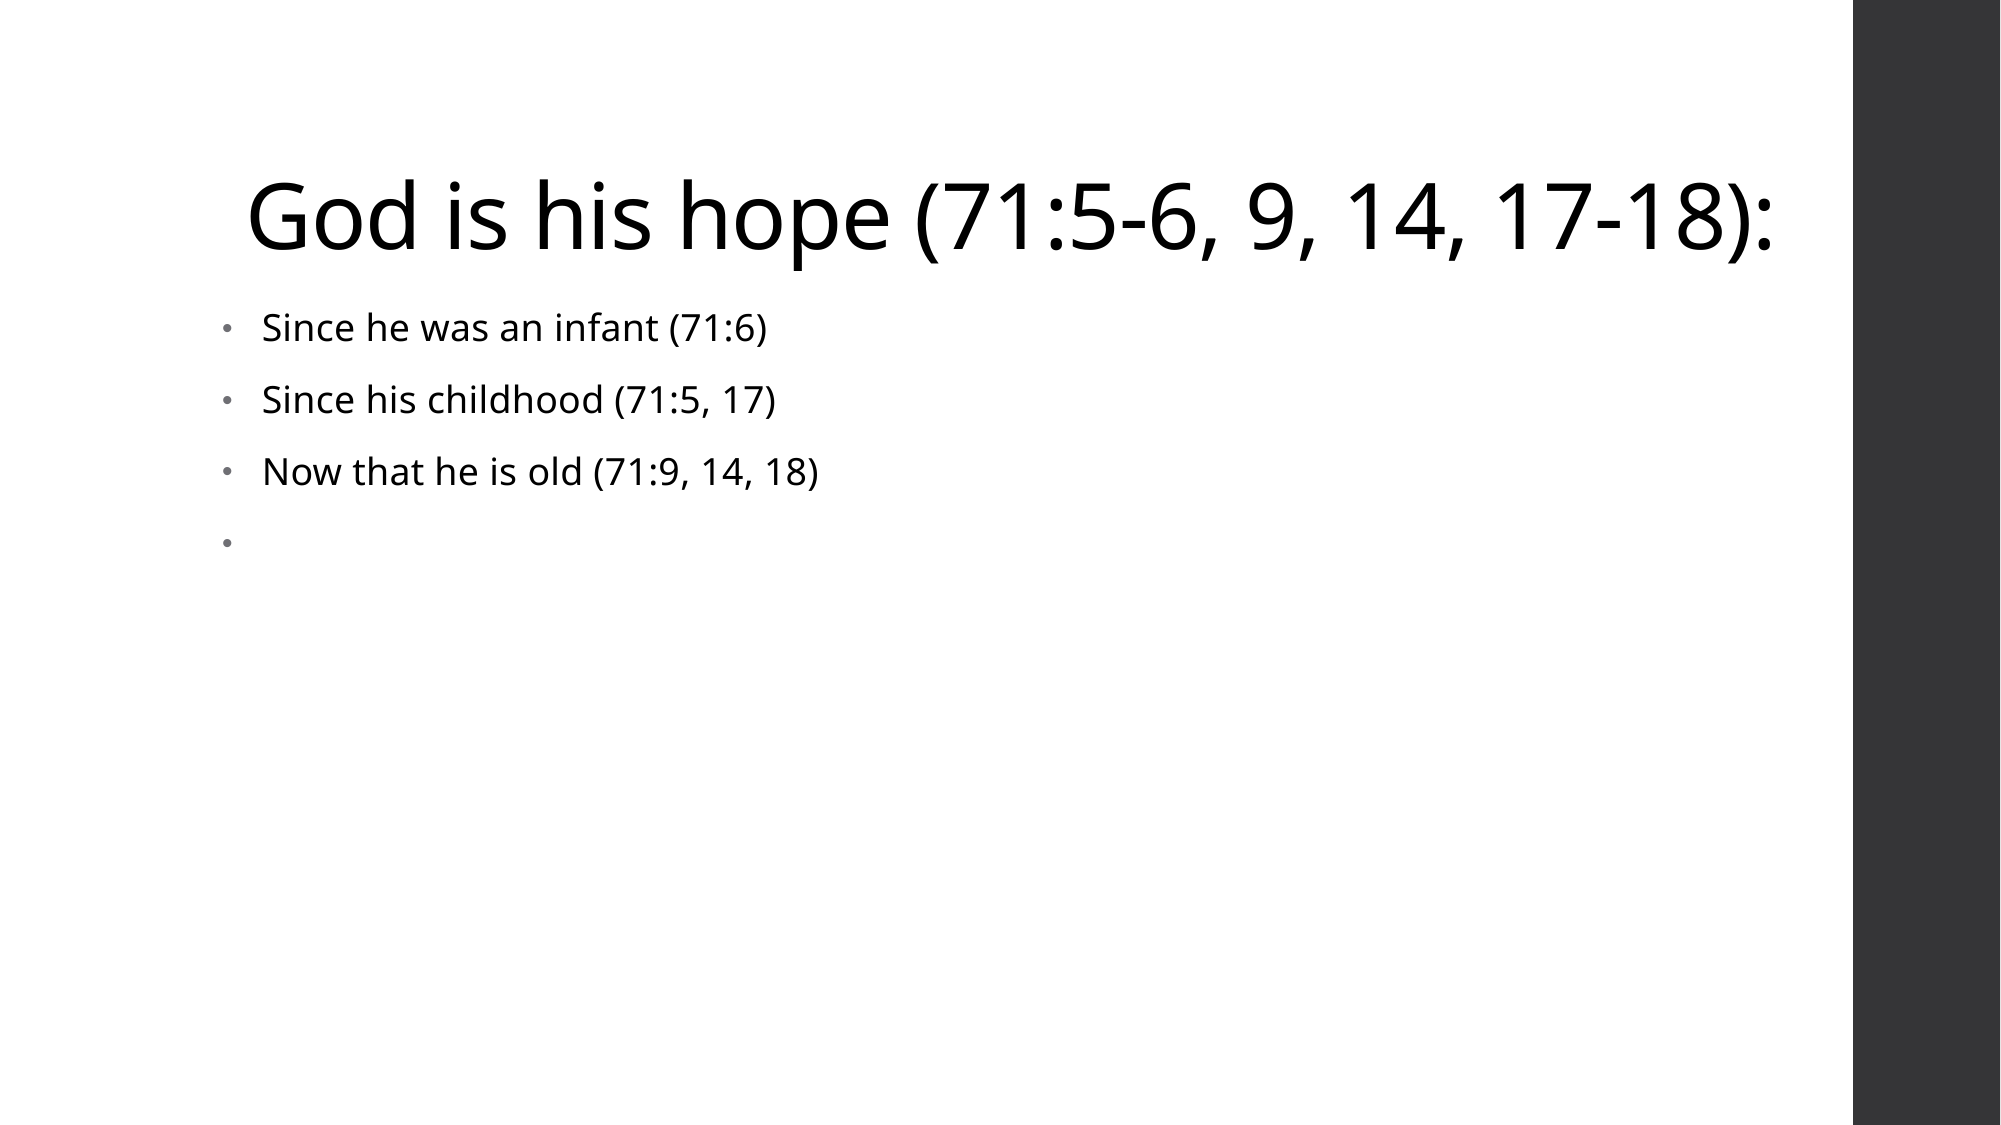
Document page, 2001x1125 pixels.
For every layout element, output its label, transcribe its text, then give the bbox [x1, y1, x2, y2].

title God is his hope (71:5-6, 9, 14, 17-18): [206, 60, 1797, 278]
list Since he was an infant (71:6) Since his childhood (71:5, 17) Now that he is old (71:9, 14, 18) [206, 299, 1617, 1014]
